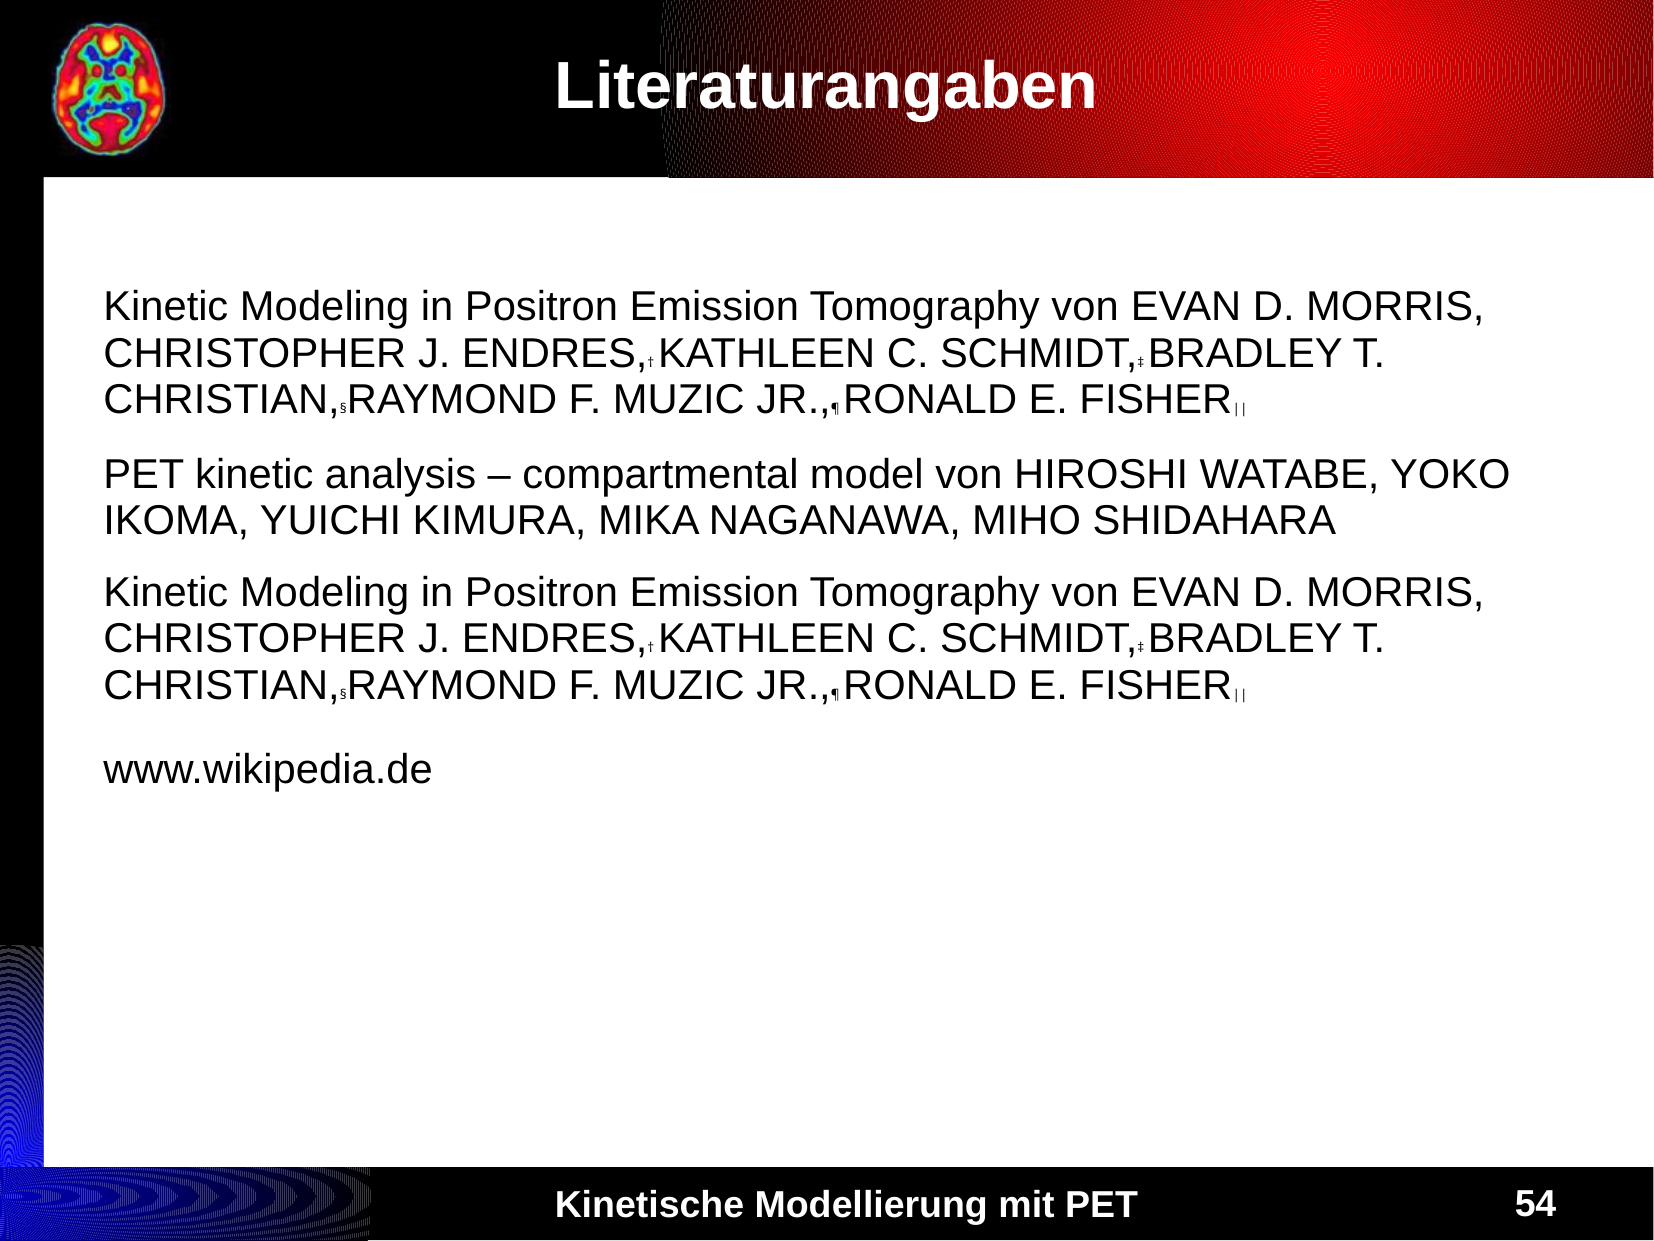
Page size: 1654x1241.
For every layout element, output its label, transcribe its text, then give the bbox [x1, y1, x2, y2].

text_box 55 [1422, 1175, 1649, 1234]
text_box Kinetic Modeling in Positron Emission Tomography von EVAN D. MORRIS, CHRISTOPHER J. ENDRES,† KATHLEEN C. SCHMIDT,‡ BRADLEY T. CHRISTIAN,§RAYMOND F. MUZIC JR.,¶ RONALD E. FISHER|| [88, 275, 1565, 431]
text_box www.wikipedia.de [88, 738, 1565, 800]
title Literaturangaben [115, 11, 1539, 160]
text_box PET kinetic analysis – compartmental model von HIROSHI WATABE, YOKO IKOMA, YUICHI KIMURA, MIKA NAGANAWA, MIHO SHIDAHARA [88, 442, 1565, 552]
text_box [0, 0, 1654, 1241]
text_box Kinetic Modeling in Positron Emission Tomography von EVAN D. MORRIS, CHRISTOPHER J. ENDRES,† KATHLEEN C. SCHMIDT,‡ BRADLEY T. CHRISTIAN,§RAYMOND F. MUZIC JR.,¶ RONALD E. FISHER|| [88, 561, 1565, 717]
text_box Kinetische Modellierung mit PET [512, 1176, 1182, 1235]
picture [51, 17, 115, 160]
